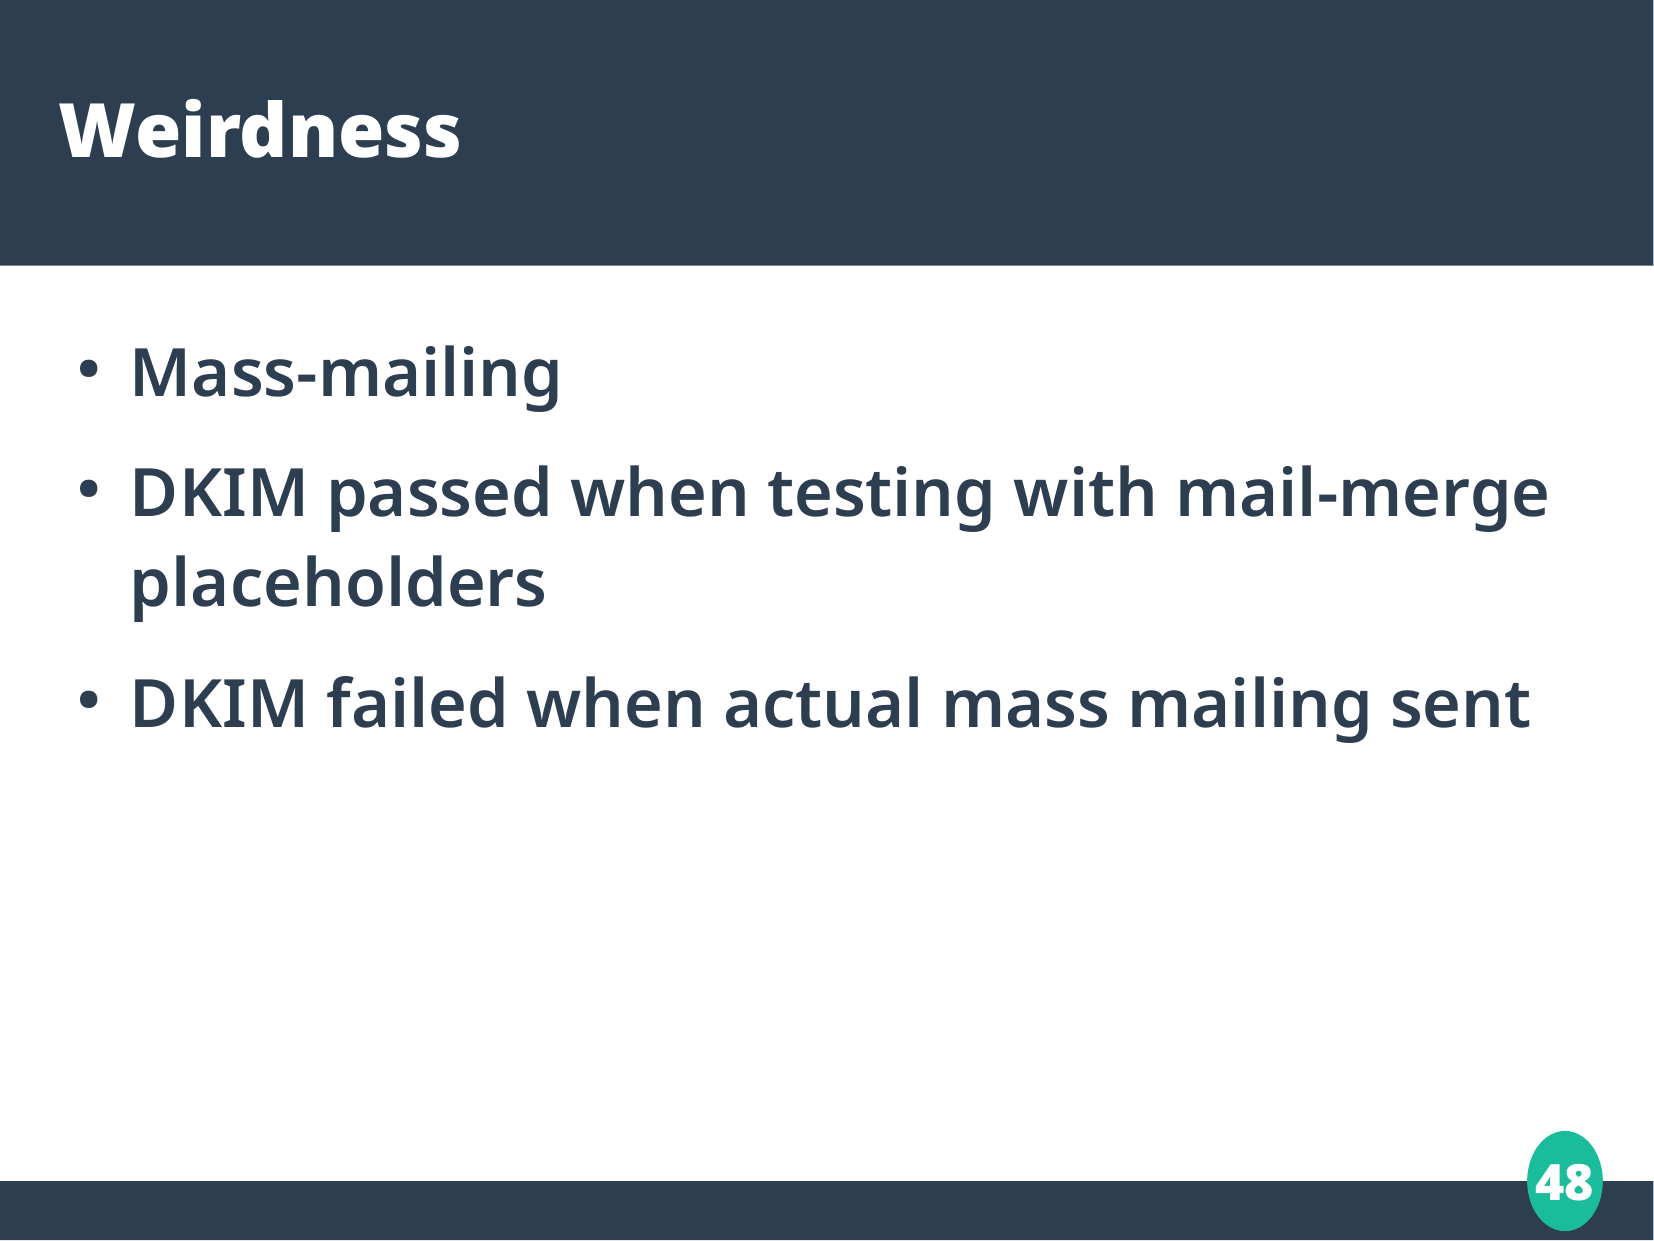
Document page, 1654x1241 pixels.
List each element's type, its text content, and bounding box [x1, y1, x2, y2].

title Weirdness [59, 49, 1595, 207]
list Mass-mailing DKIM passed when testing with mail-merge placeholders DKIM failed when actual mass mailing sent [59, 324, 1595, 1152]
